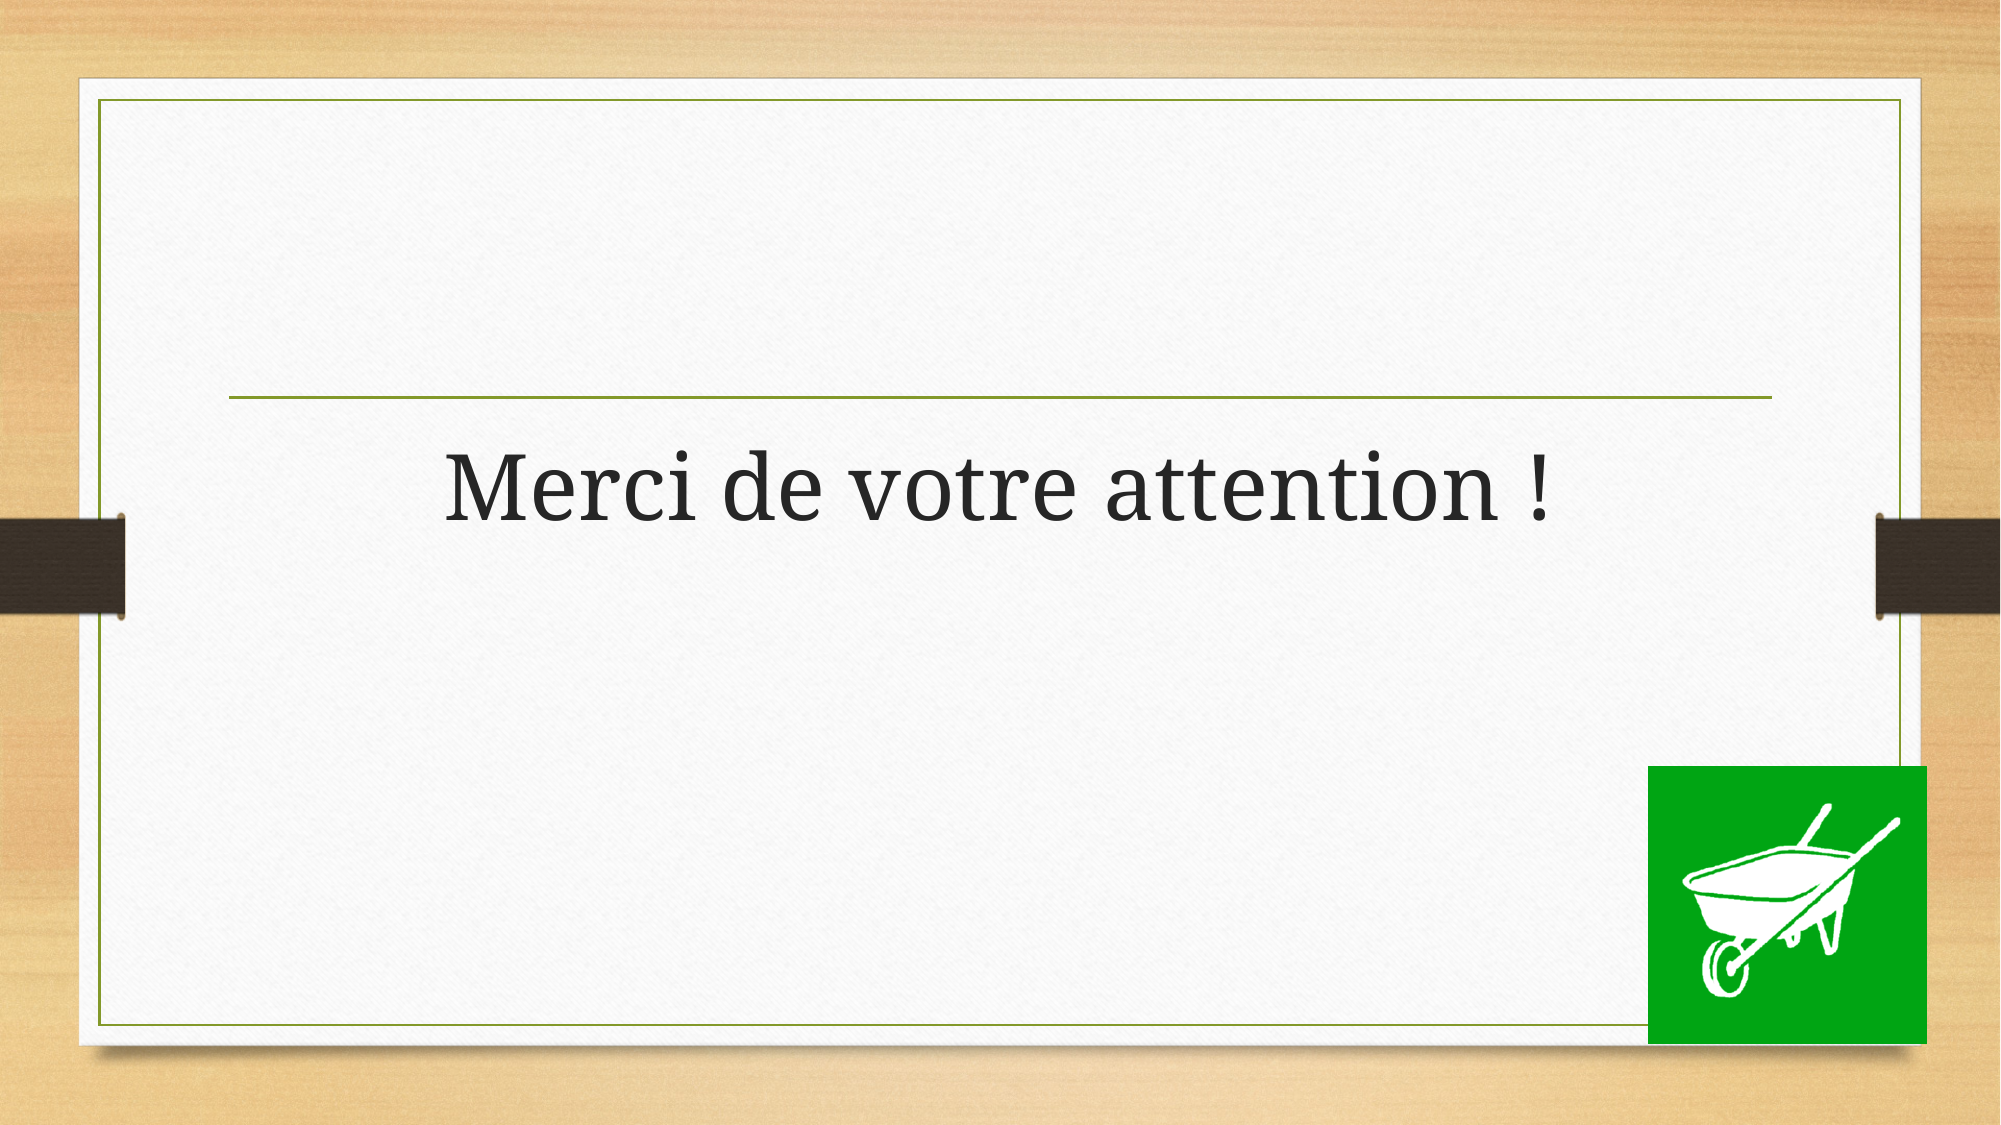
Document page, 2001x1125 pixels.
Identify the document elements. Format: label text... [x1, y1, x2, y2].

picture [1648, 766, 1927, 1044]
title Merci de votre attention ! [212, 376, 1788, 591]
